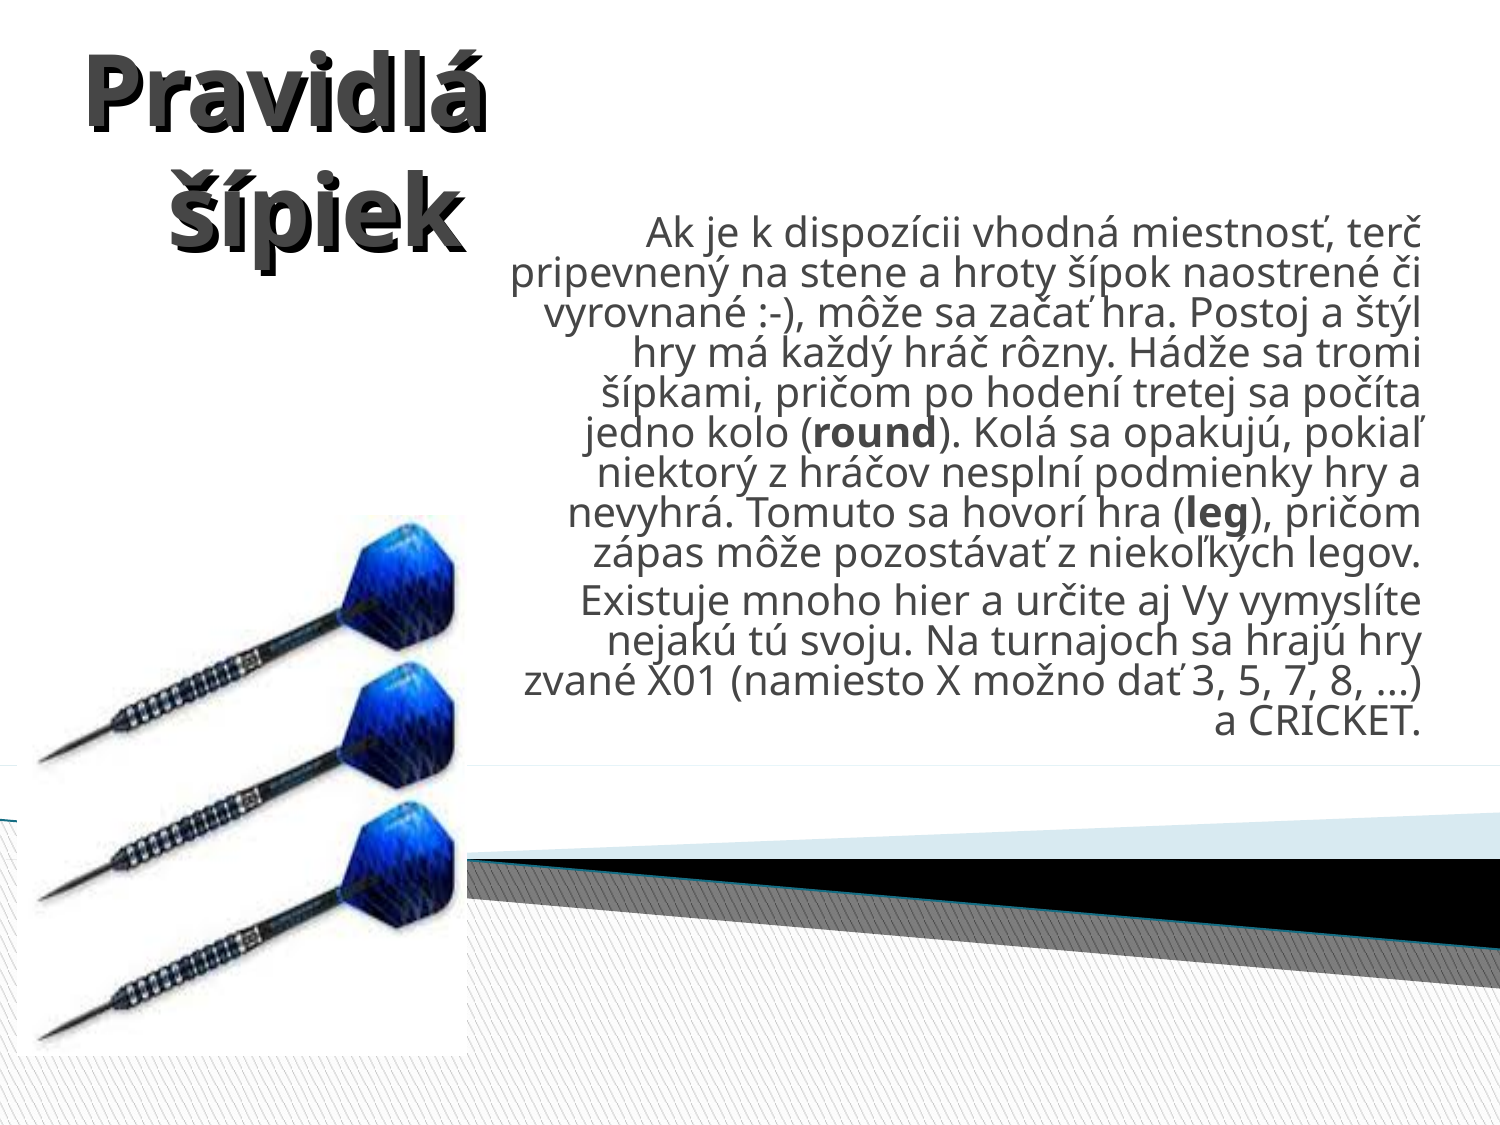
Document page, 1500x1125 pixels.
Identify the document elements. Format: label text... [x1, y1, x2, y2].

picture [0, 515, 467, 1056]
title Pravidlá šípiek [64, 19, 821, 198]
subtitle Ak je k dispozícii vhodná miestnosť, terč pripevnený na stene a hroty šípok naostrené či vyrovnané :-), môže sa začať hra. Postoj a štýl hry má každý hráč rôzny. Hádže sa tromi šípkami, pričom po hodení tretej sa počíta jedno kolo (round). Kolá sa opakujú, pokiaľ niektorý z hráčov nesplní podmienky hry a nevyhrá. Tomuto sa hovorí hra (leg), pričom zápas môže pozostávať z niekoľkých legov. Existuje mnoho hier a určite aj Vy vymyslíte nejakú tú svoju. Na turnajoch sa hrajú hry zvané X01 (namiesto X možno dať 3, 5, 7, 8, ...) a CRICKET. [501, 208, 1447, 799]
